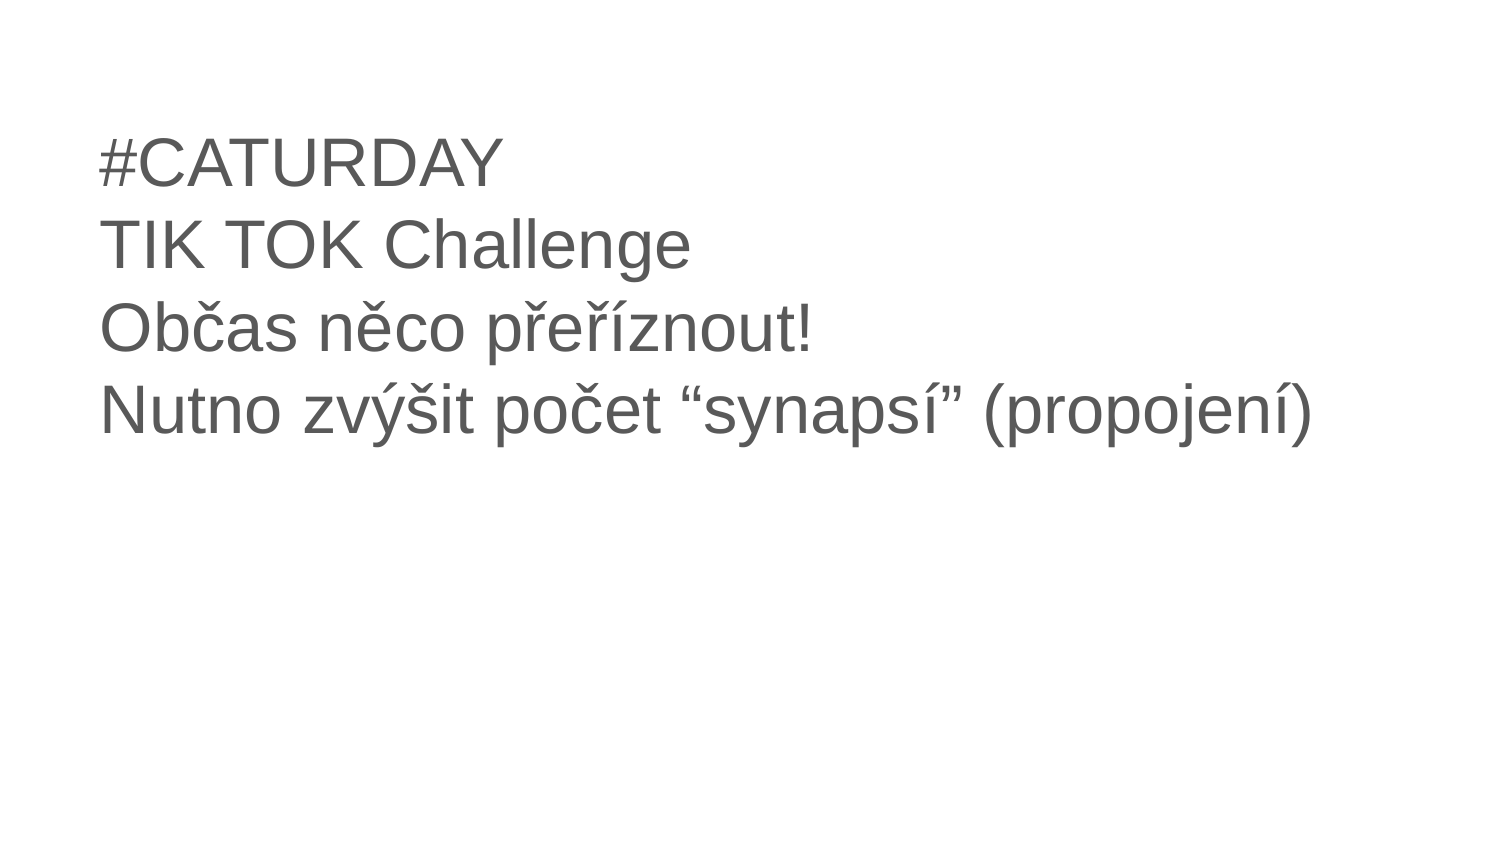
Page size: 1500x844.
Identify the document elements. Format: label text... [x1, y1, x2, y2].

text_box #CATURDAY TIK TOK Challenge Občas něco přeříznout! Nutno zvýšit počet “synapsí” (propojení) [84, 102, 1422, 463]
